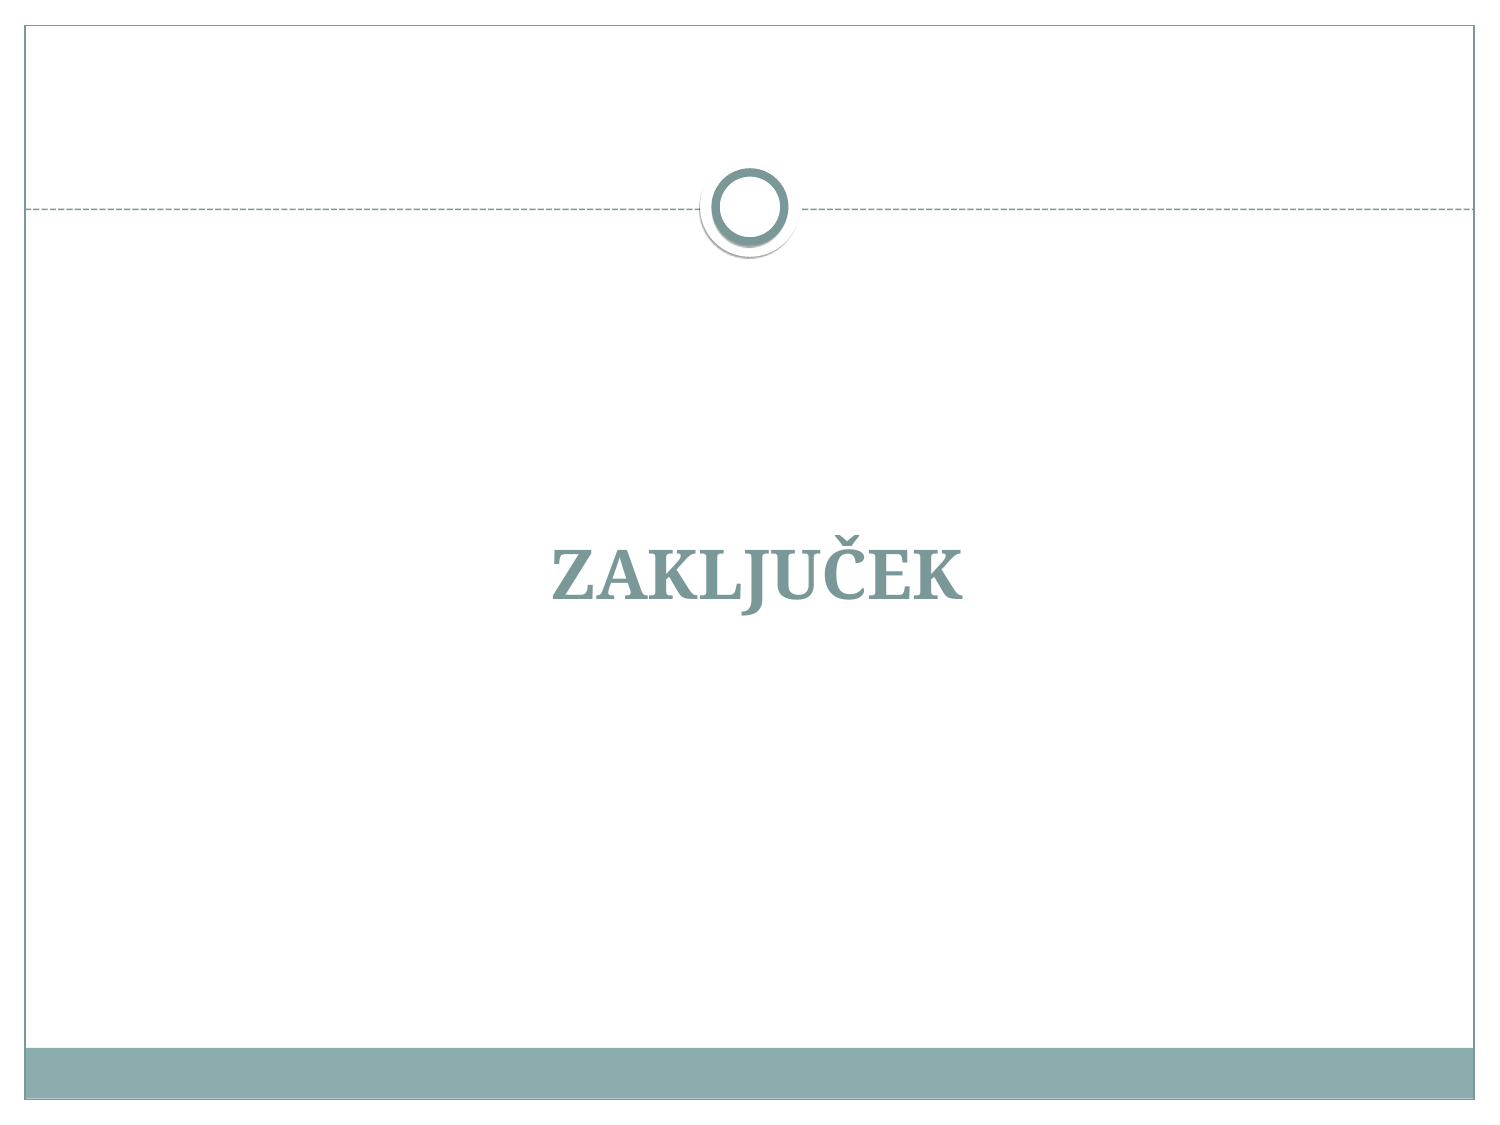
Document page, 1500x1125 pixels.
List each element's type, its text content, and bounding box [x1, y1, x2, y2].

title ZAKLJUČEK [82, 433, 1432, 622]
